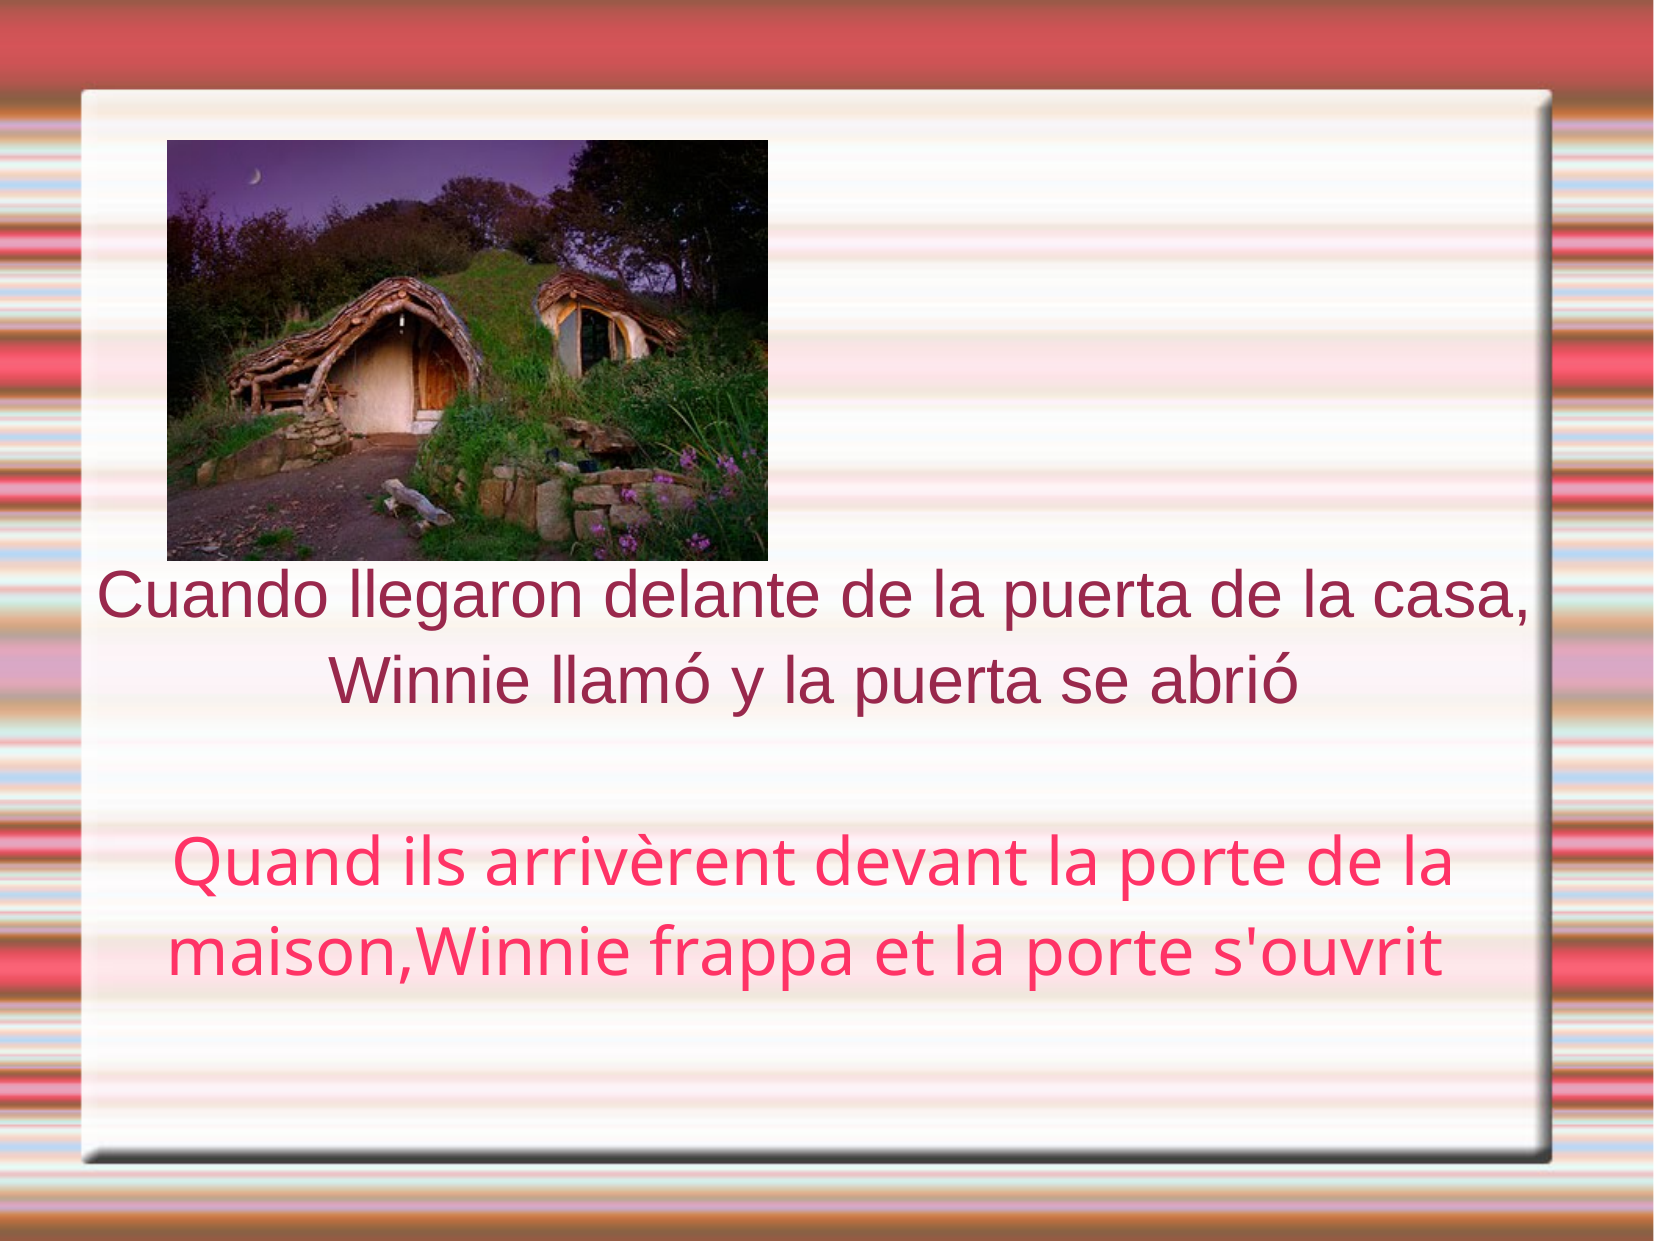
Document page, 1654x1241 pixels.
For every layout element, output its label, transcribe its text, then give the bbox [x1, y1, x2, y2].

subtitle Cuando llegaron delante de la puerta de la casa, Winnie llamó y la puerta se abrió Quand ils arrivèrent devant la porte de la maison,Winnie frappa et la porte s'ouvrit [93, 118, 1536, 1136]
picture [0, 0, 1654, 1241]
